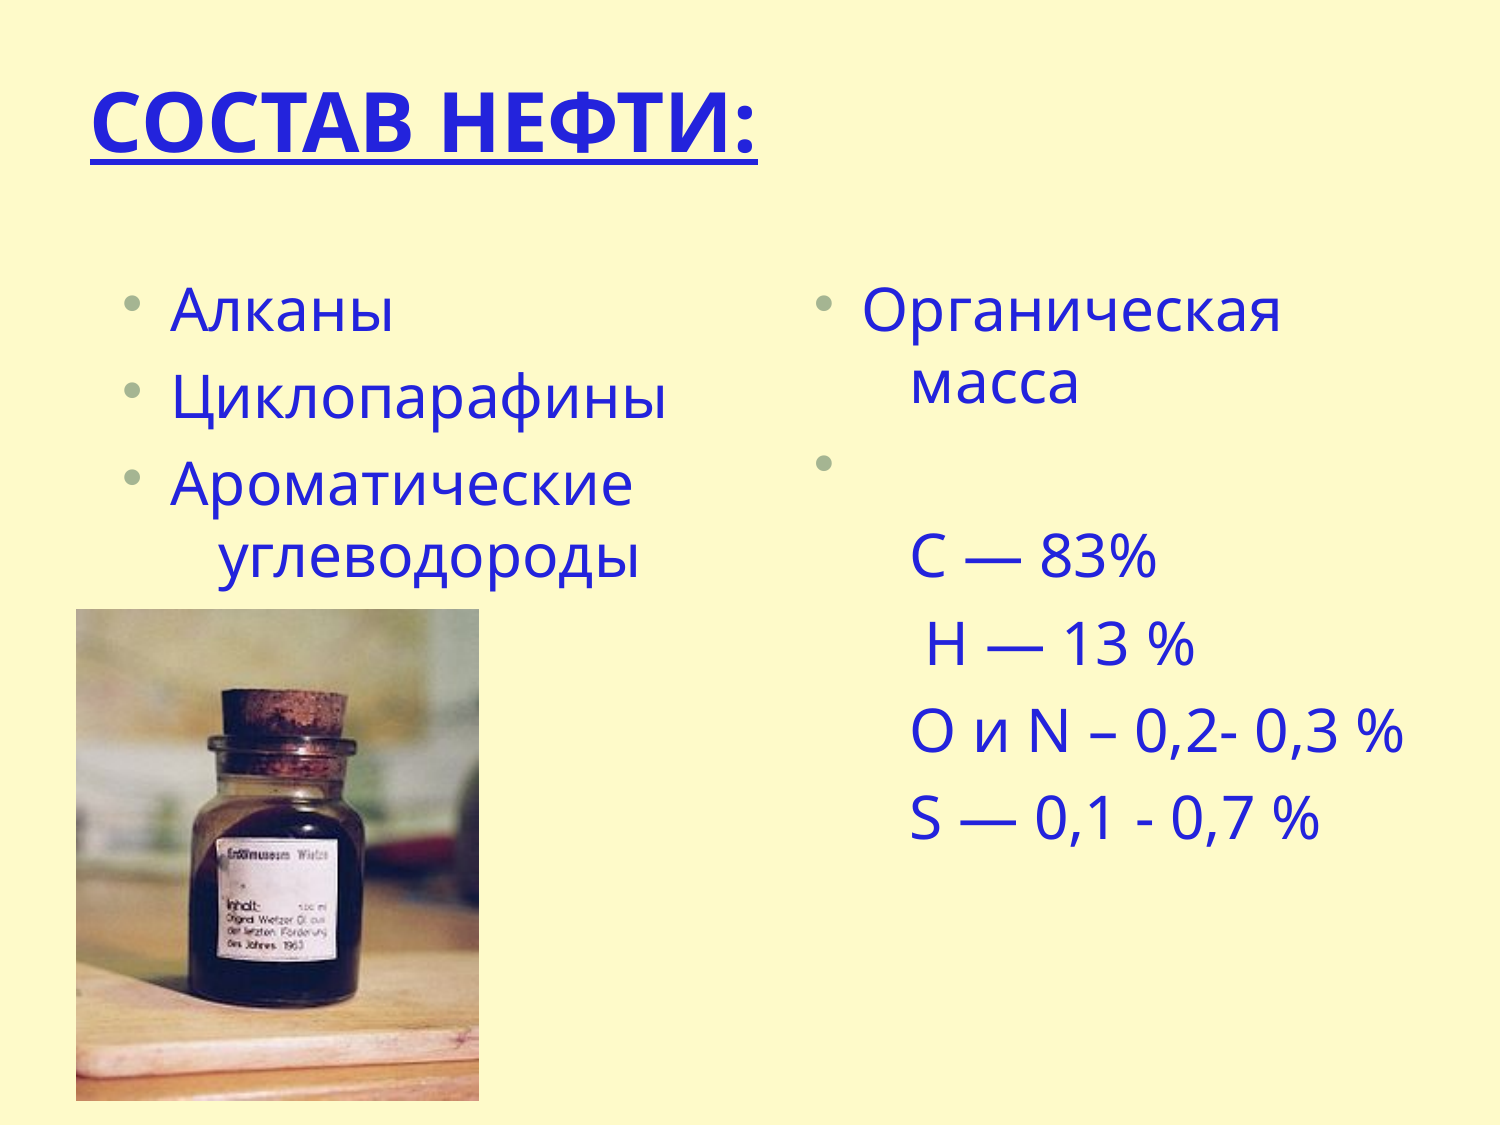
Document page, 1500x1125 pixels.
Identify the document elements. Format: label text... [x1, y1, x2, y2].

list Органическая масса C — 83% H — 13 % O и N – 0,2- 0,3 % S — 0,1 - 0,7 % [766, 263, 1426, 993]
title Состав нефти: [74, 44, 880, 197]
list Алканы Циклопарафины Ароматические углеводороды [74, 263, 734, 1006]
picture [76, 609, 479, 1101]
